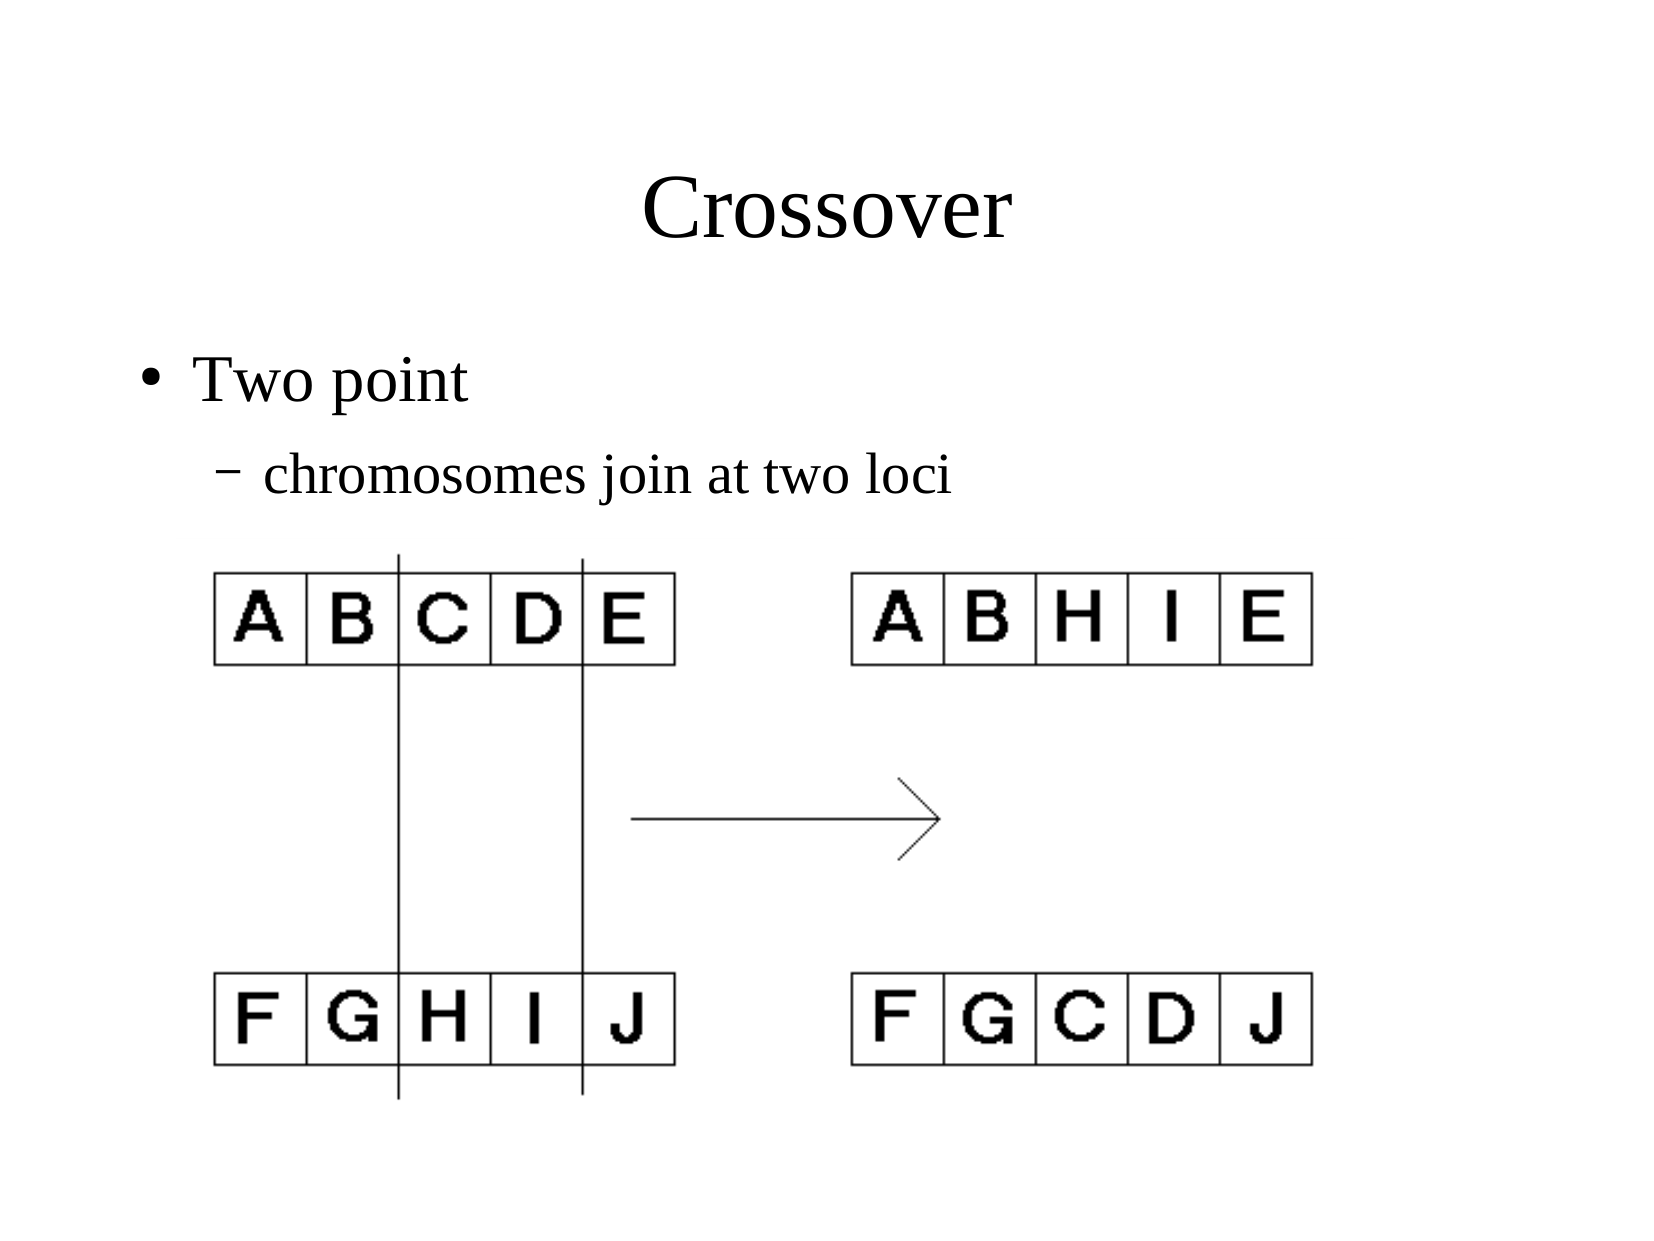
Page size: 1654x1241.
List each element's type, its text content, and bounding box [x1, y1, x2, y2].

chart [176, 537, 1354, 1118]
title Crossover [121, 102, 1534, 311]
list Two point chromosomes join at two loci [121, 344, 1534, 542]
